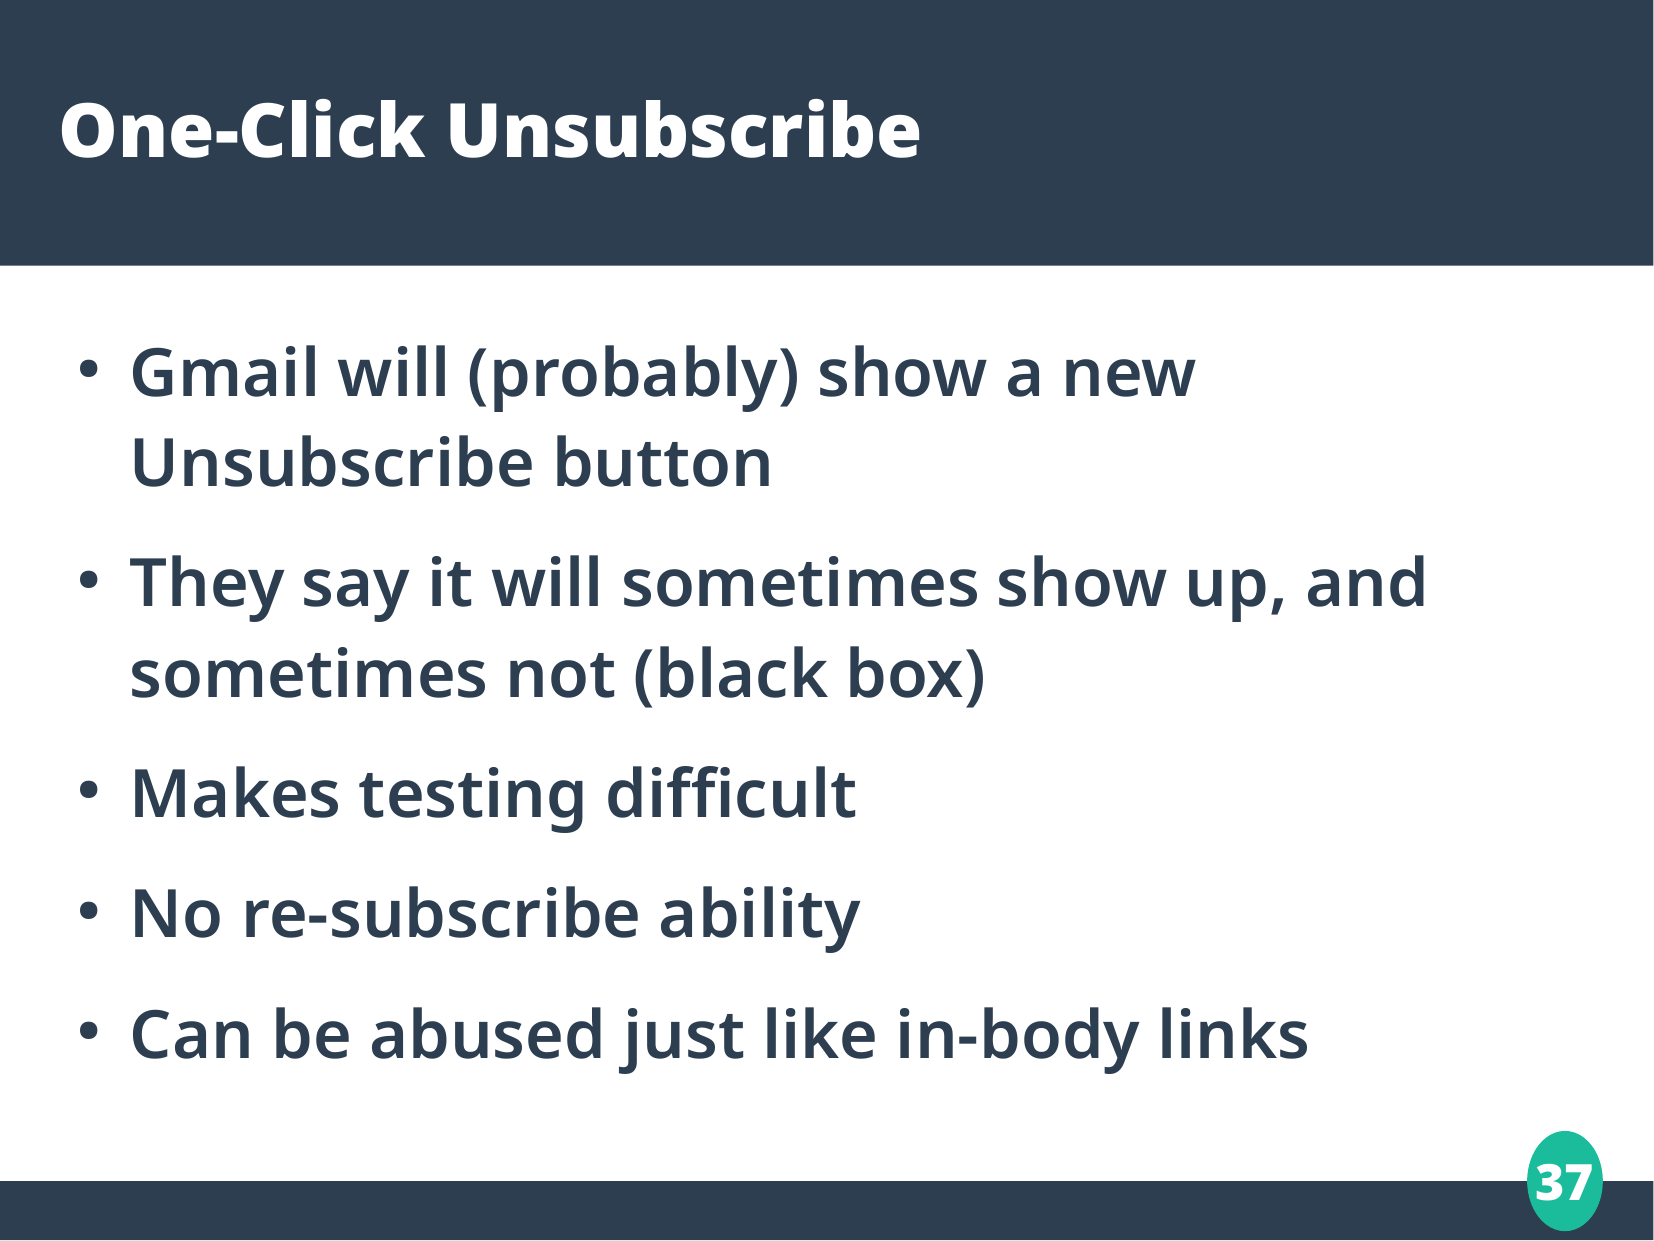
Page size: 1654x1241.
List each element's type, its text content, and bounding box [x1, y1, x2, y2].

list Gmail will (probably) show a new Unsubscribe button They say it will sometimes show up, and sometimes not (black box) Makes testing difficult No re-subscribe ability Can be abused just like in-body links [59, 324, 1595, 1152]
title One-Click Unsubscribe [59, 49, 1595, 207]
